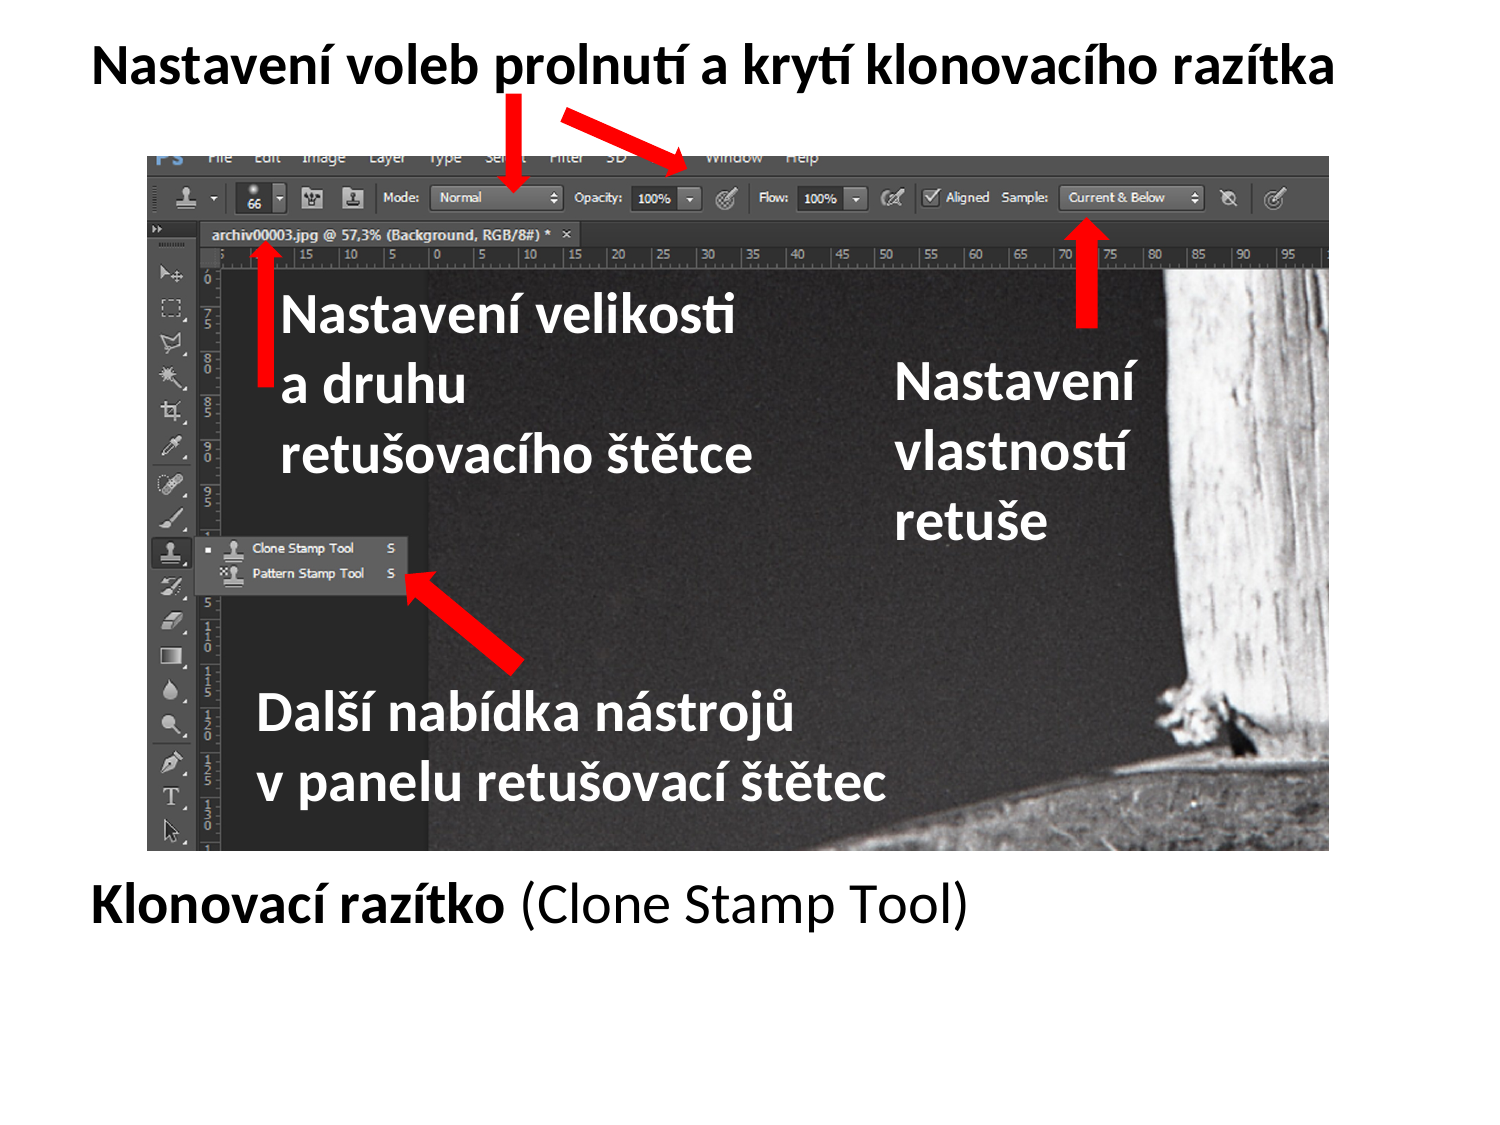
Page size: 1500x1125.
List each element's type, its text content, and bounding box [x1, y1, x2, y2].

picture [147, 137, 1329, 857]
text_box Klonovací razítko (Clone Stamp Tool) [76, 857, 1365, 944]
text_box [1069, 219, 1105, 327]
text_box Nastavení velikosti a druhu retušovacího štětce [265, 267, 798, 493]
text_box Další nabídka nástrojů v panelu retušovací štětec [242, 665, 963, 822]
text_box [406, 573, 522, 665]
text_box [563, 109, 685, 174]
text_box [501, 105, 526, 191]
text_box Nastavení voleb prolnutí a krytí klonovacího razítka [76, 19, 1388, 105]
text_box Nastavení vlastností retuše [879, 334, 1211, 561]
text_box [253, 243, 278, 386]
